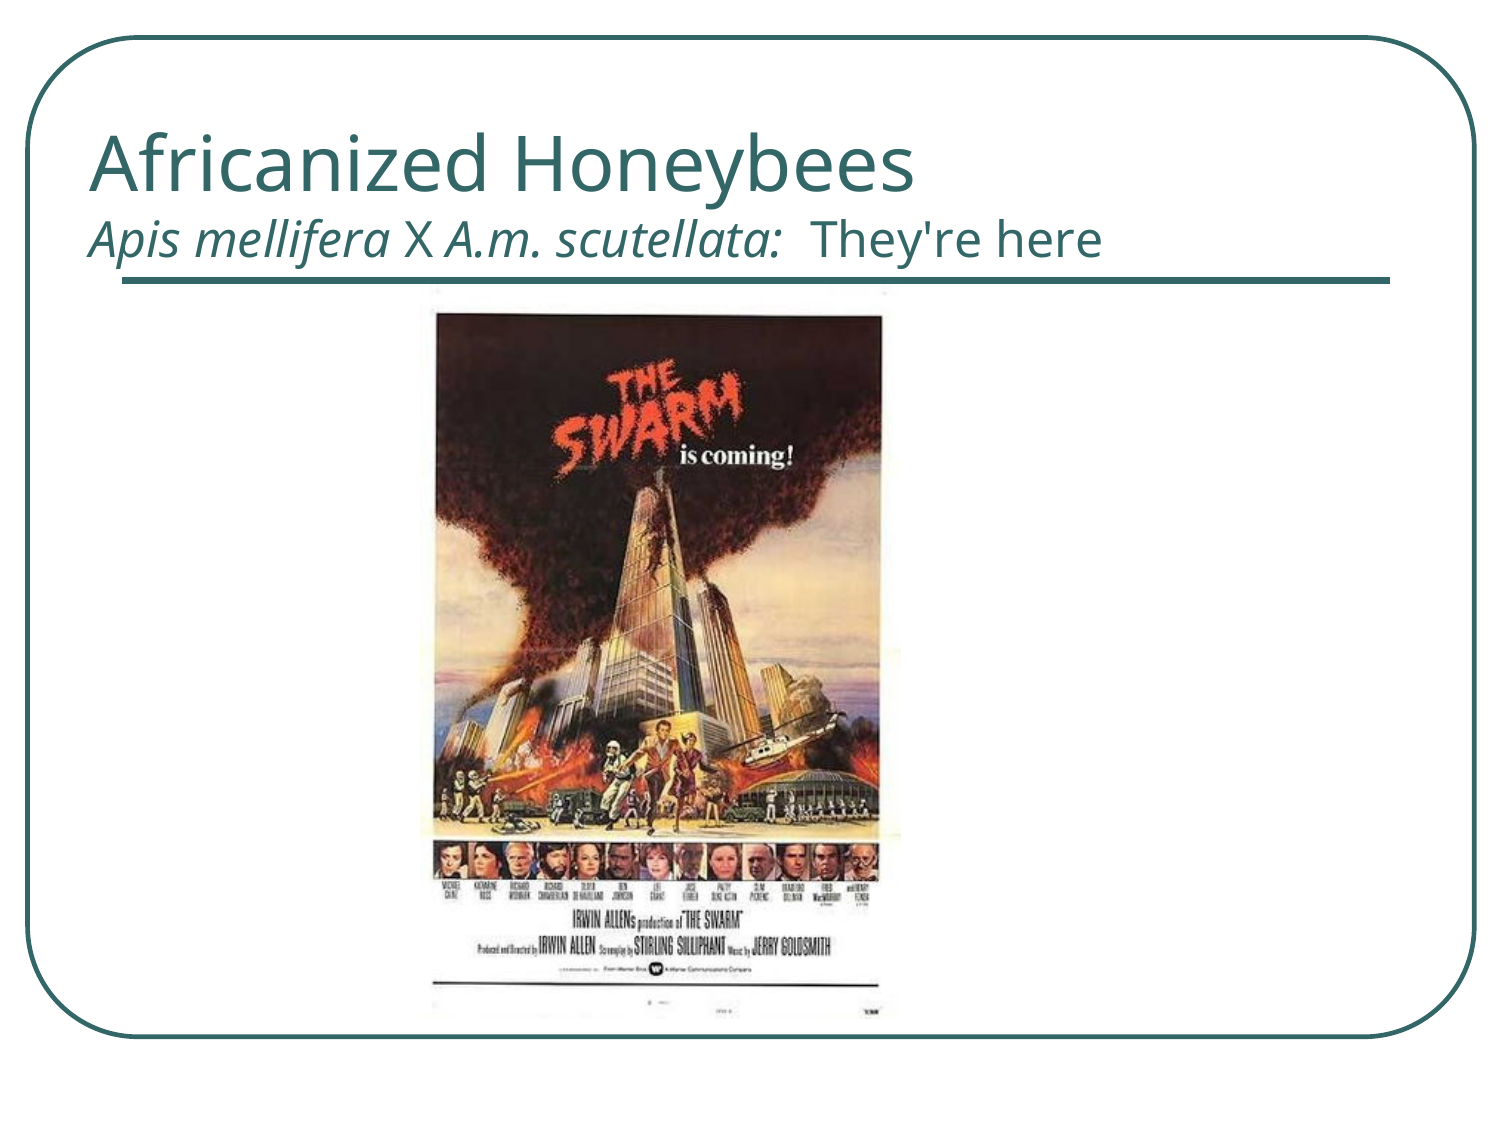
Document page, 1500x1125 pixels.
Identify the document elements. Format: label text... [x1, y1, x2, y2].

picture [420, 284, 901, 1019]
title Africanized Honeybees Apis mellifera X A.m. scutellata: They're here [74, 87, 1388, 275]
